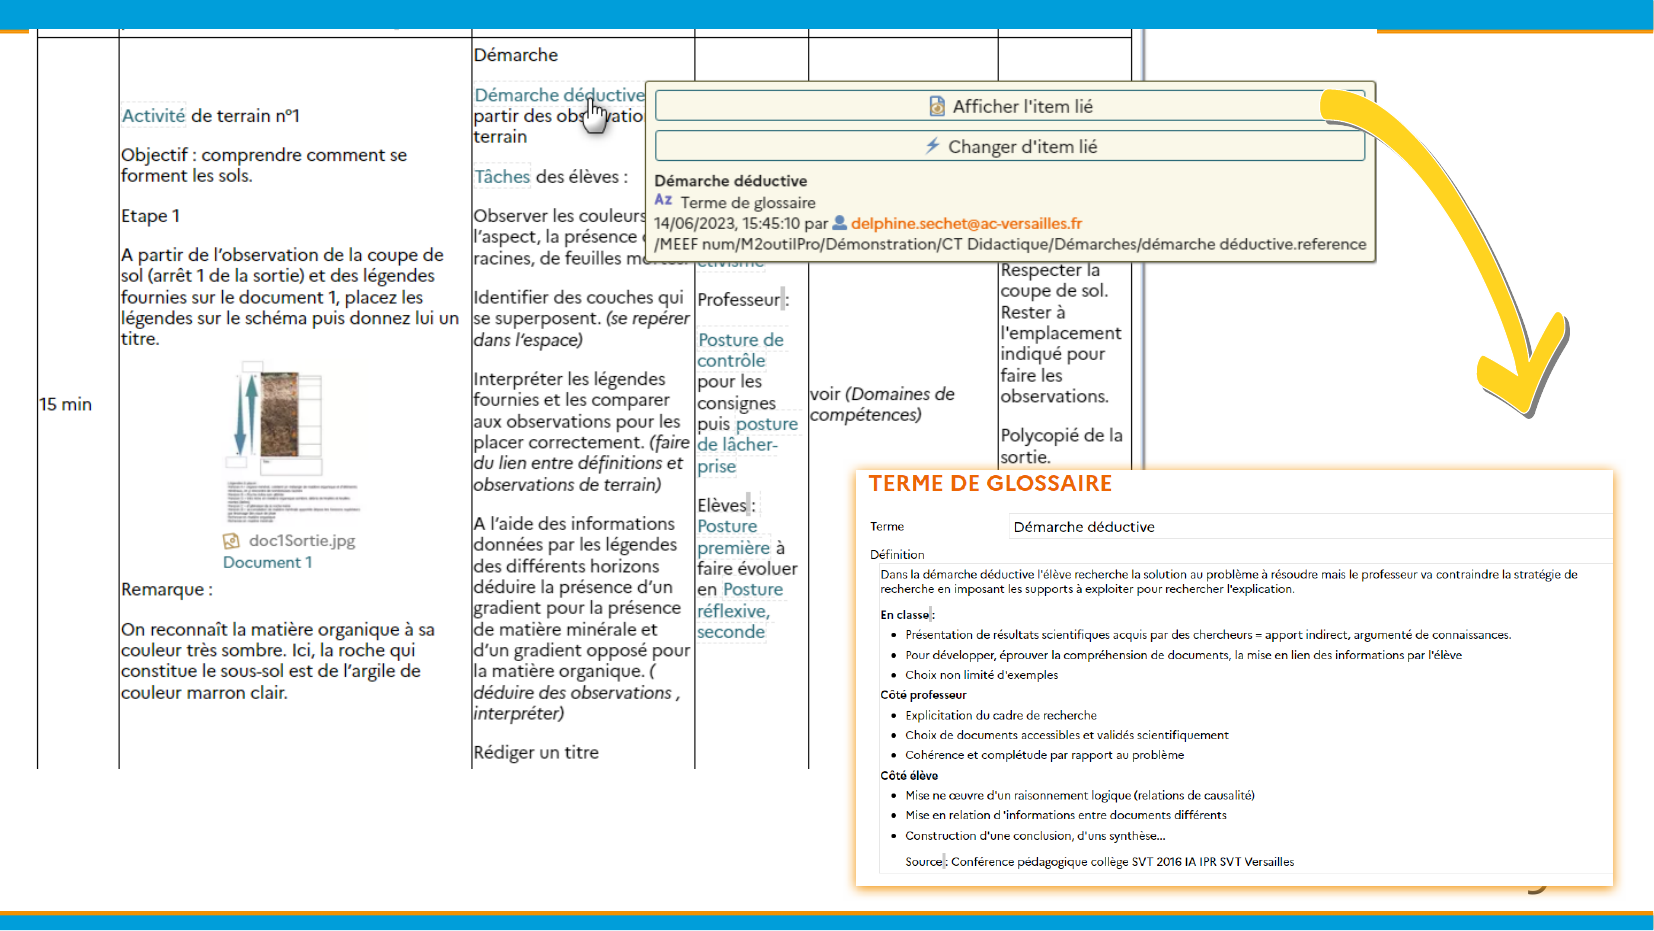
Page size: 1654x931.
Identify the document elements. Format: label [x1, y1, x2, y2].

text_box [1319, 88, 1565, 414]
picture [856, 470, 1613, 886]
picture [29, 30, 1377, 770]
